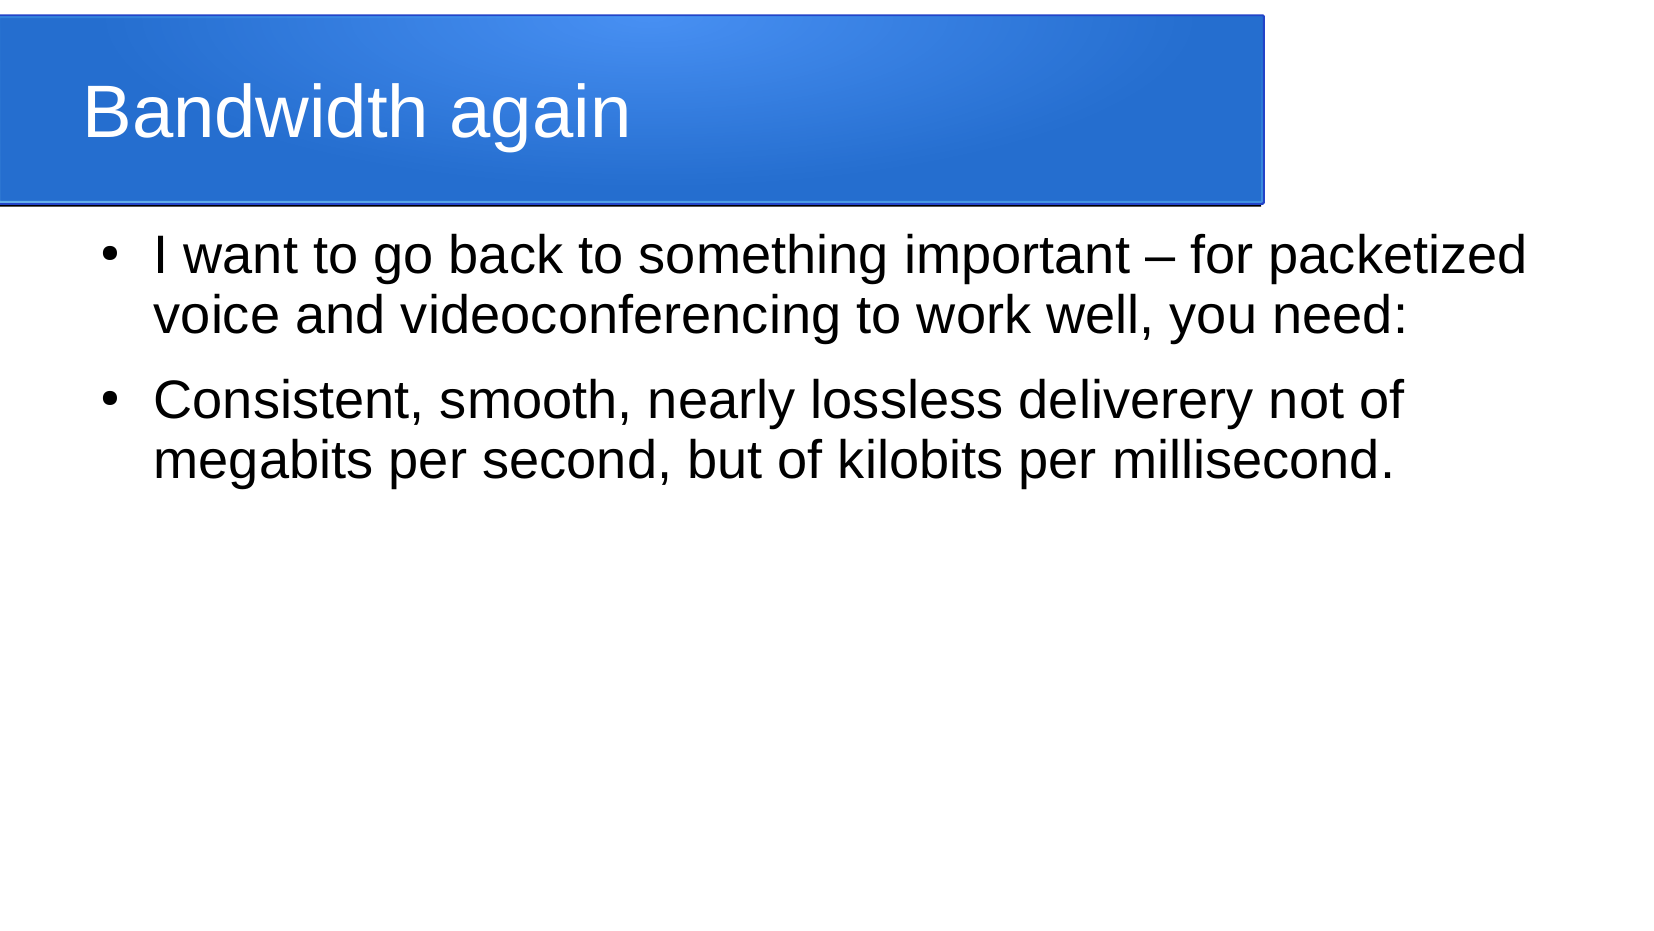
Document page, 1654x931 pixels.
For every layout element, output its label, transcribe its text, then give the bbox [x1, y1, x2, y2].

list I want to go back to something important – for packetized voice and videoconferencing to work well, you need: Consistent, smooth, nearly lossless deliverery not of megabits per second, but of kilobits per millisecond. [82, 224, 1571, 764]
title Bandwidth again [82, 35, 1235, 189]
